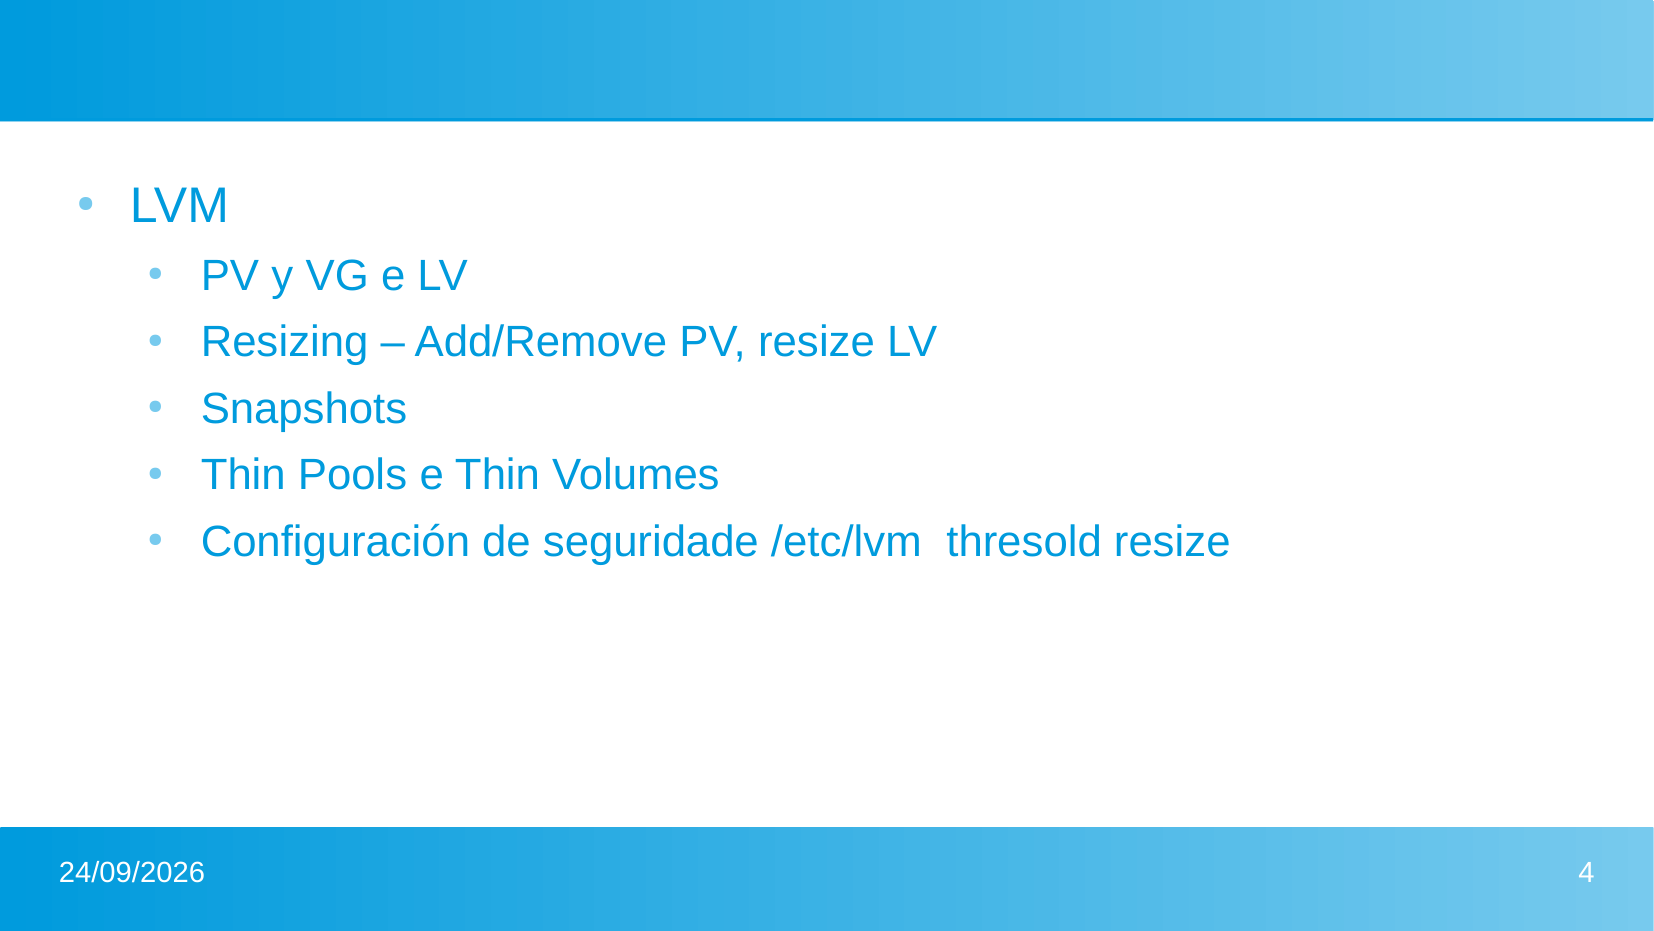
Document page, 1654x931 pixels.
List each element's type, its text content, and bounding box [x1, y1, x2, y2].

list LVM PV y VG e LV Resizing – Add/Remove PV, resize LV Snapshots Thin Pools e Thin Volumes Configuración de seguridade /etc/lvm thresold resize [59, 177, 1595, 768]
